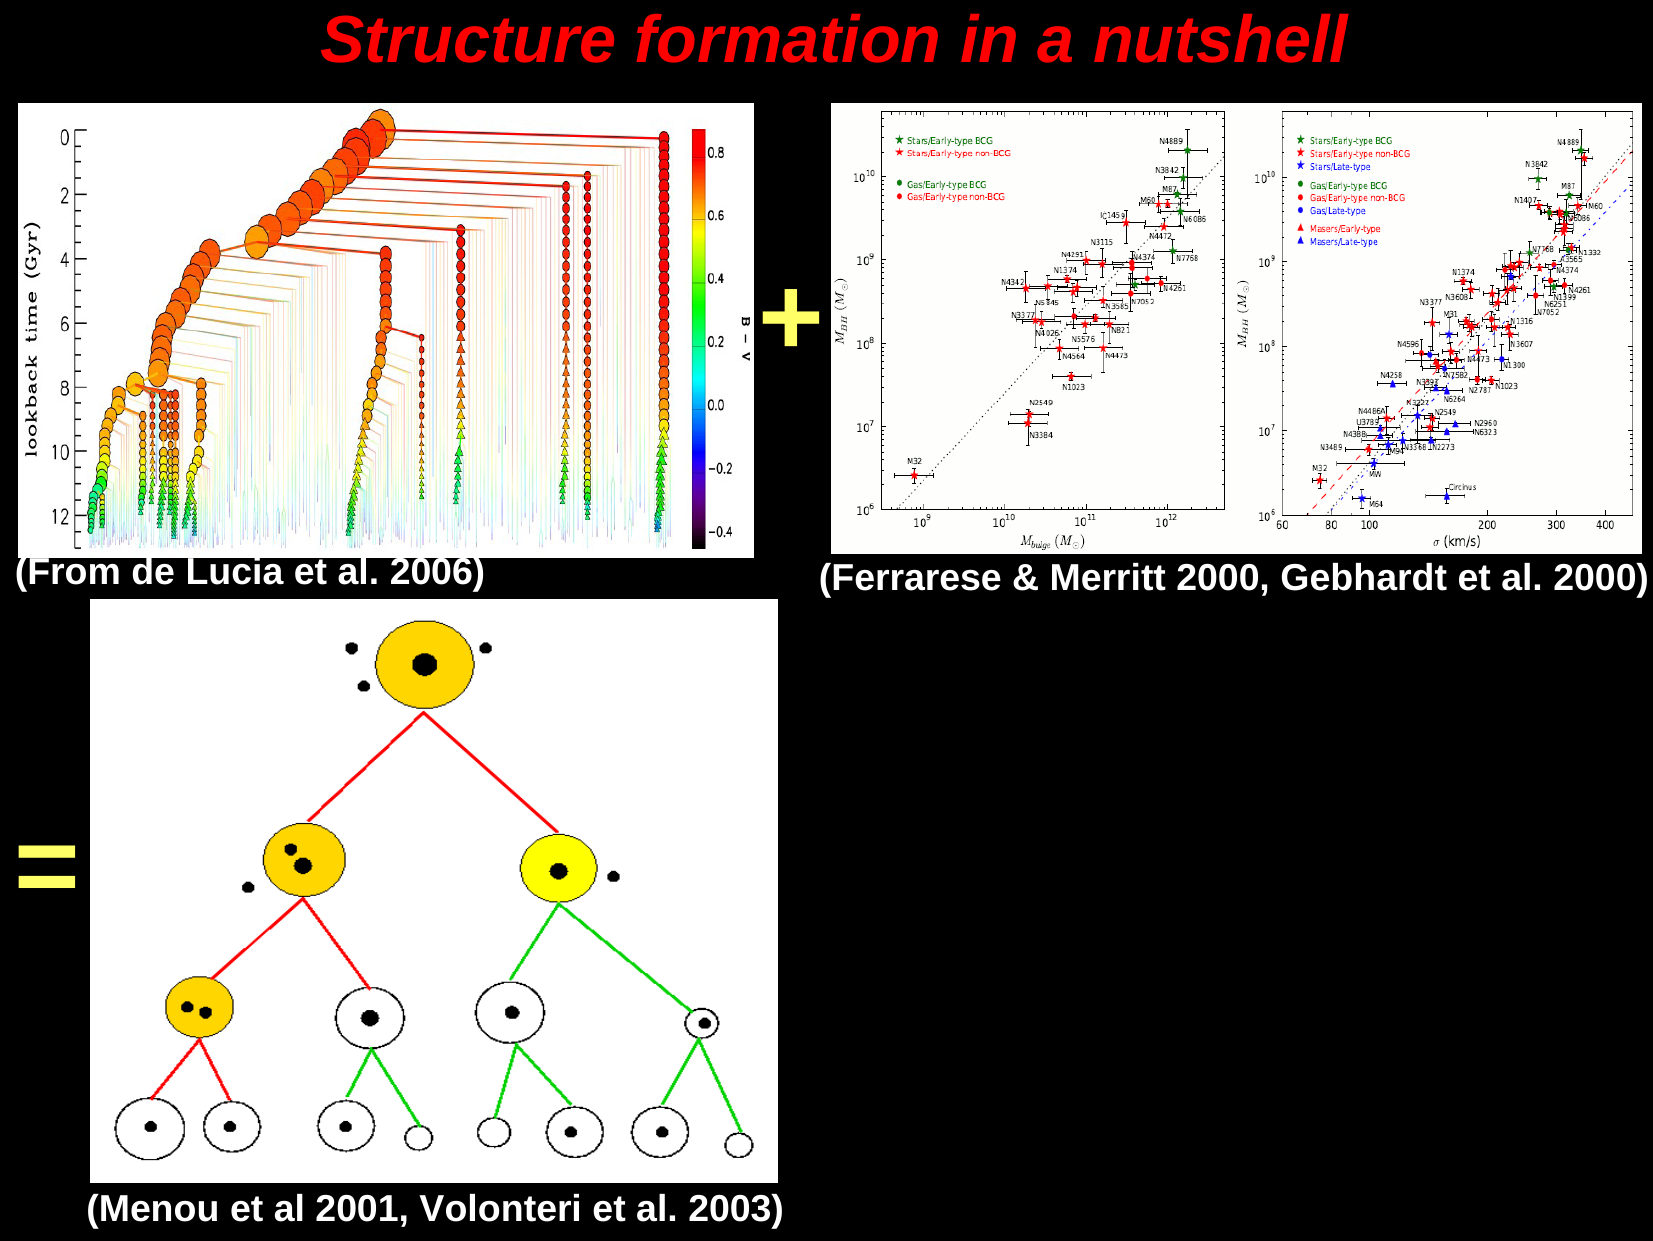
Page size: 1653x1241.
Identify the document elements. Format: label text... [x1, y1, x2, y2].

text_box = [0, 872, 107, 935]
text_box + [743, 323, 802, 386]
picture [90, 616, 778, 1176]
text_box (Menou et al 2001, Volonteri et al. 2003) [71, 1176, 829, 1241]
picture [18, 103, 754, 540]
text_box (Ferrarese & Merritt 2000, Gebhardt et al. 2000) [804, 545, 1653, 691]
picture [831, 103, 1642, 545]
text_box Structure formation in a nutshell [284, 9, 1369, 76]
text_box (From de Lucia et al. 2006) [0, 540, 871, 616]
